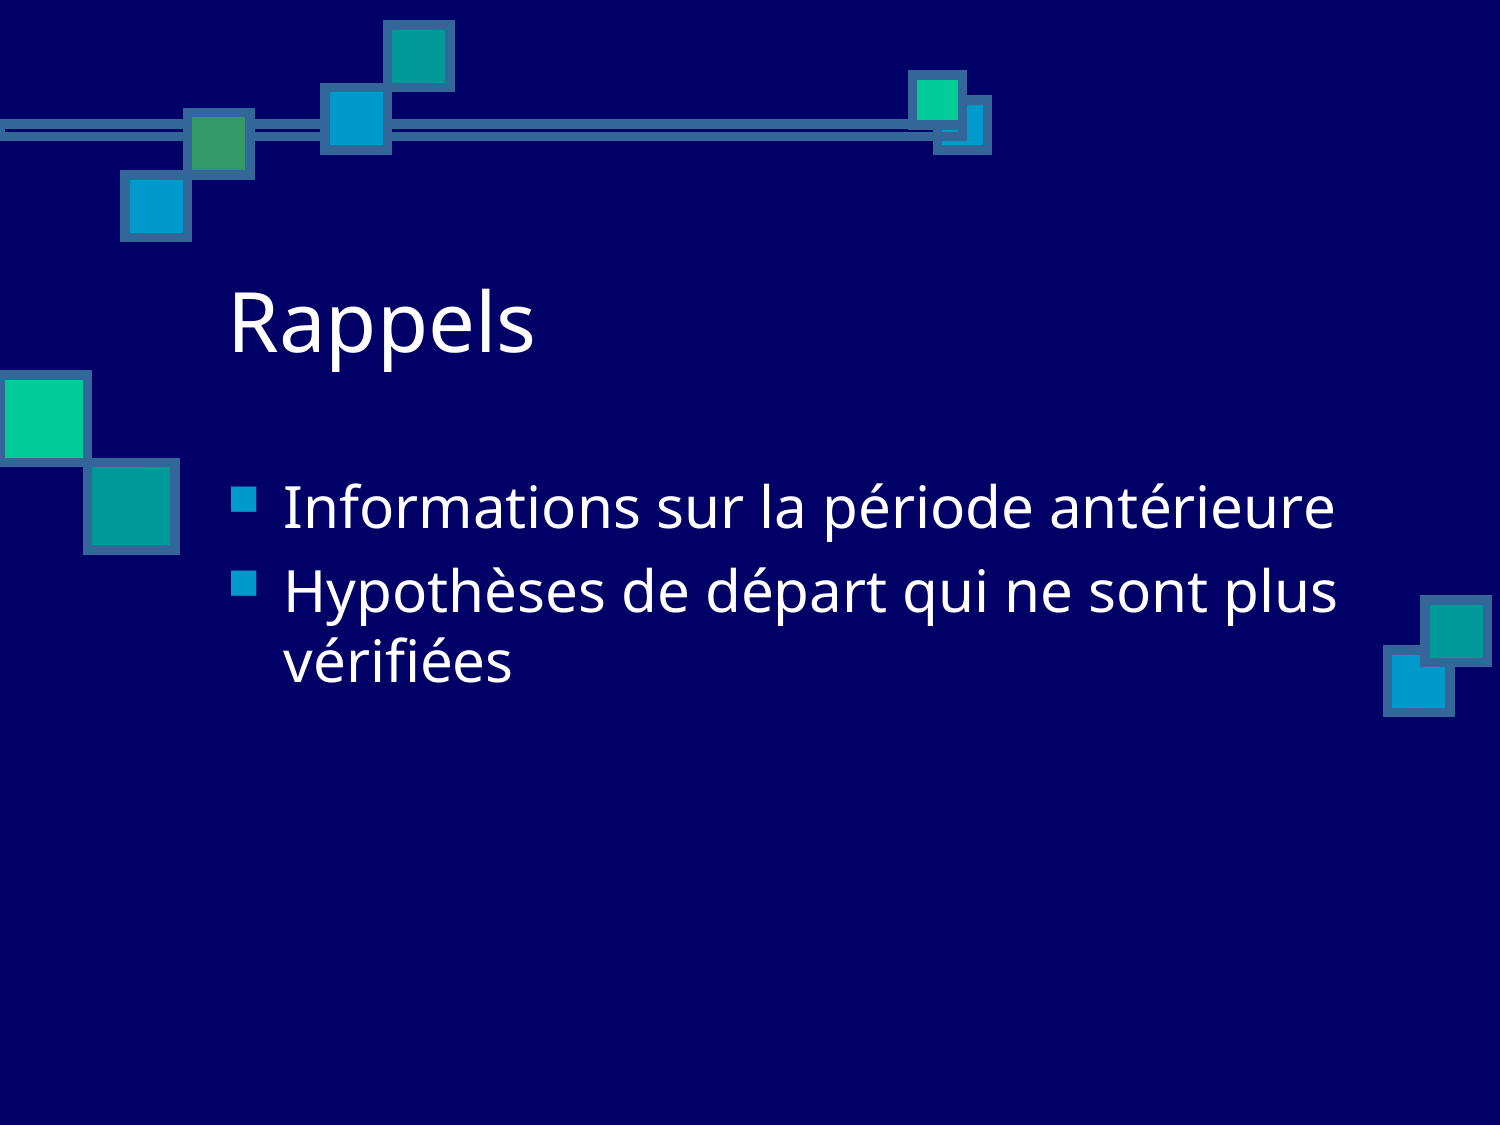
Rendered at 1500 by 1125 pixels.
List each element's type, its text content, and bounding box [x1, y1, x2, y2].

title Rappels [212, 199, 1375, 438]
list Informations sur la période antérieure Hypothèses de départ qui ne sont plus vérifiées [212, 462, 1375, 1013]
